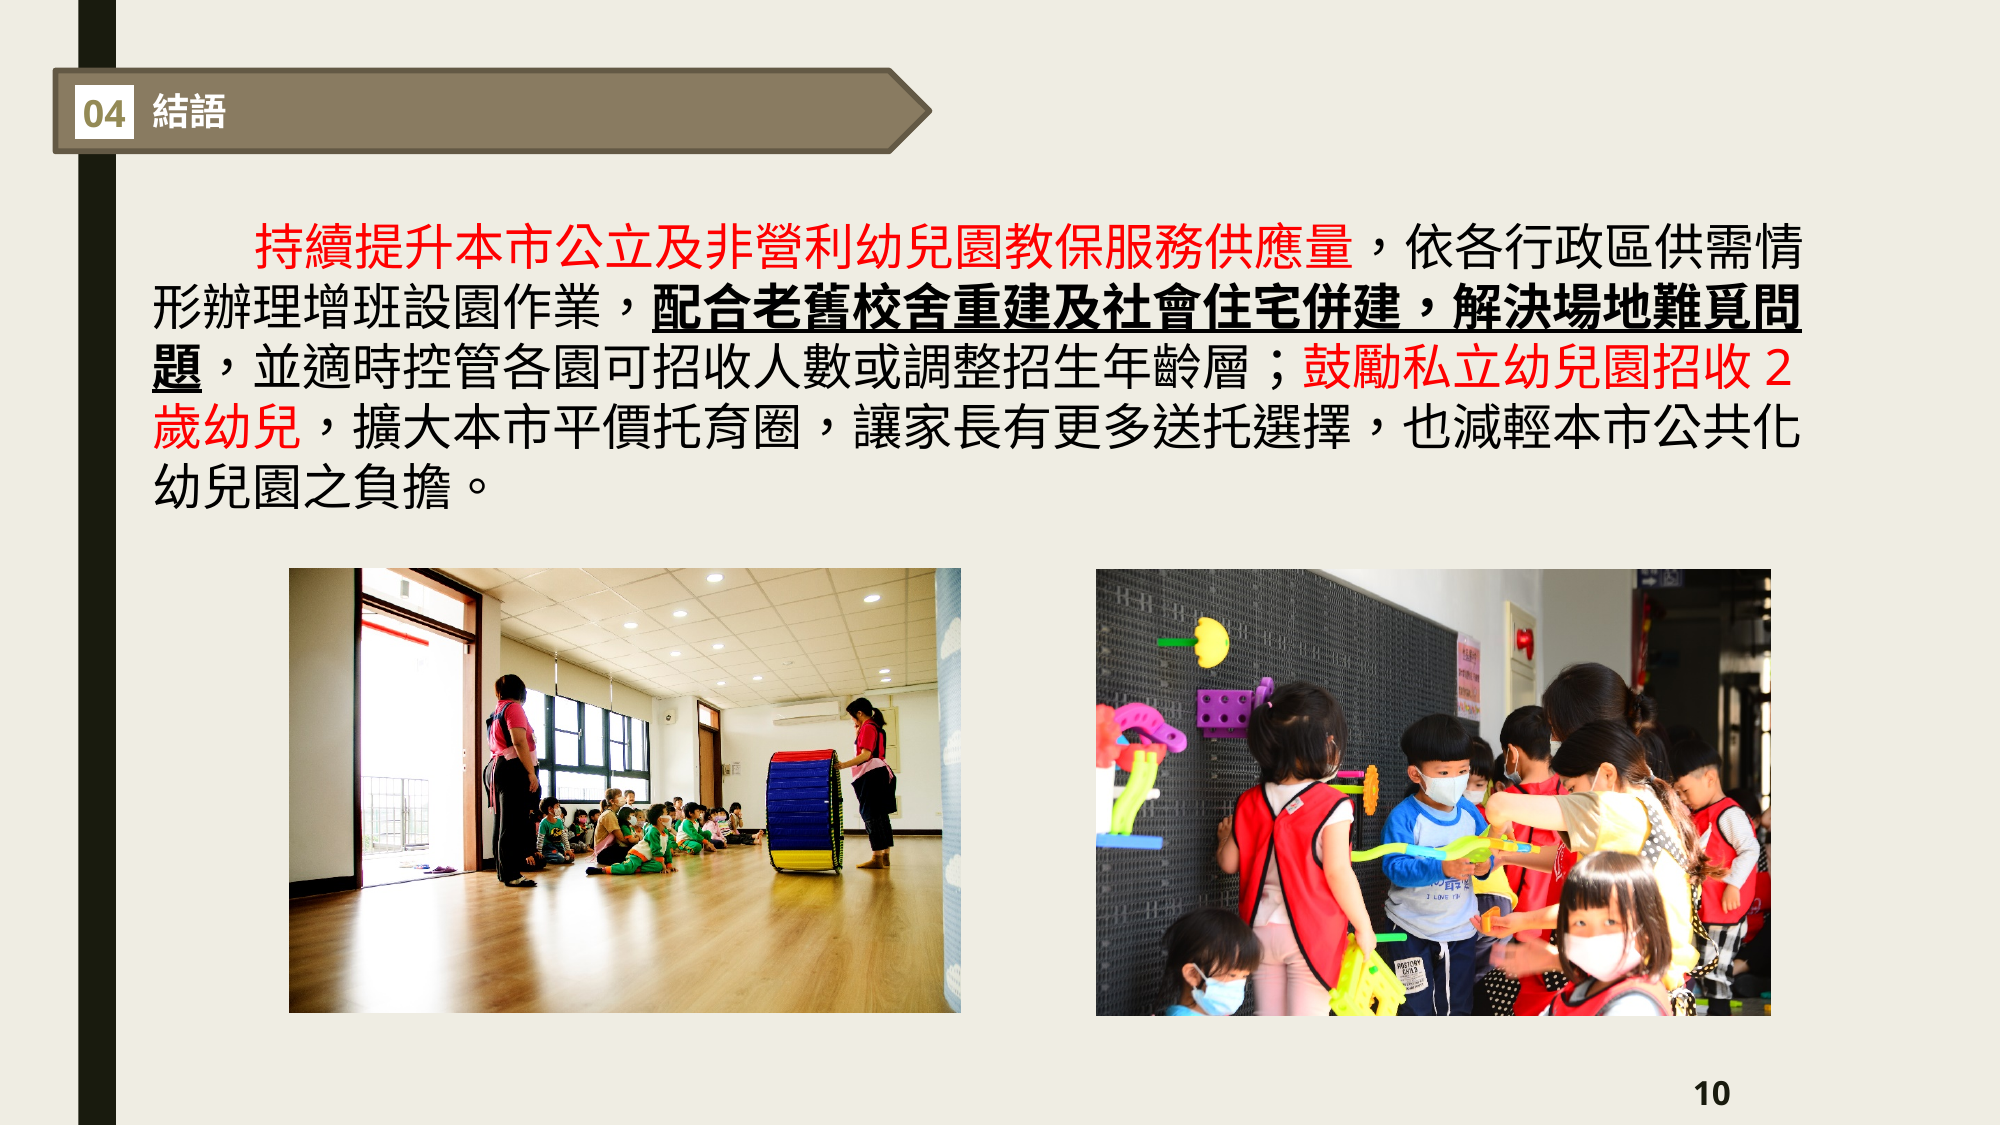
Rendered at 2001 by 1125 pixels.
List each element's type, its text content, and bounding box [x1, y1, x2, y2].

picture [289, 568, 961, 1013]
text_box 持續提升本市公立及非營利幼兒園教保服務供應量，依各行政區供需情形辦理增班設園作業，配合老舊校舍重建及社會住宅併建，解決場地難覓問題，並適時控管各園可招收人數或調整招生年齡層；鼓勵私立幼兒園招收2歲幼兒，擴大本市平價托育圈，讓家長有更多送托選擇，也減輕本市公共化幼兒園之負擔。 [137, 207, 1851, 526]
text_box [55, 70, 900, 152]
text_box 結語 [137, 81, 934, 141]
text_box 04 [68, 83, 141, 143]
picture [1096, 569, 1771, 1016]
text_box 10 [1677, 1058, 1940, 1125]
